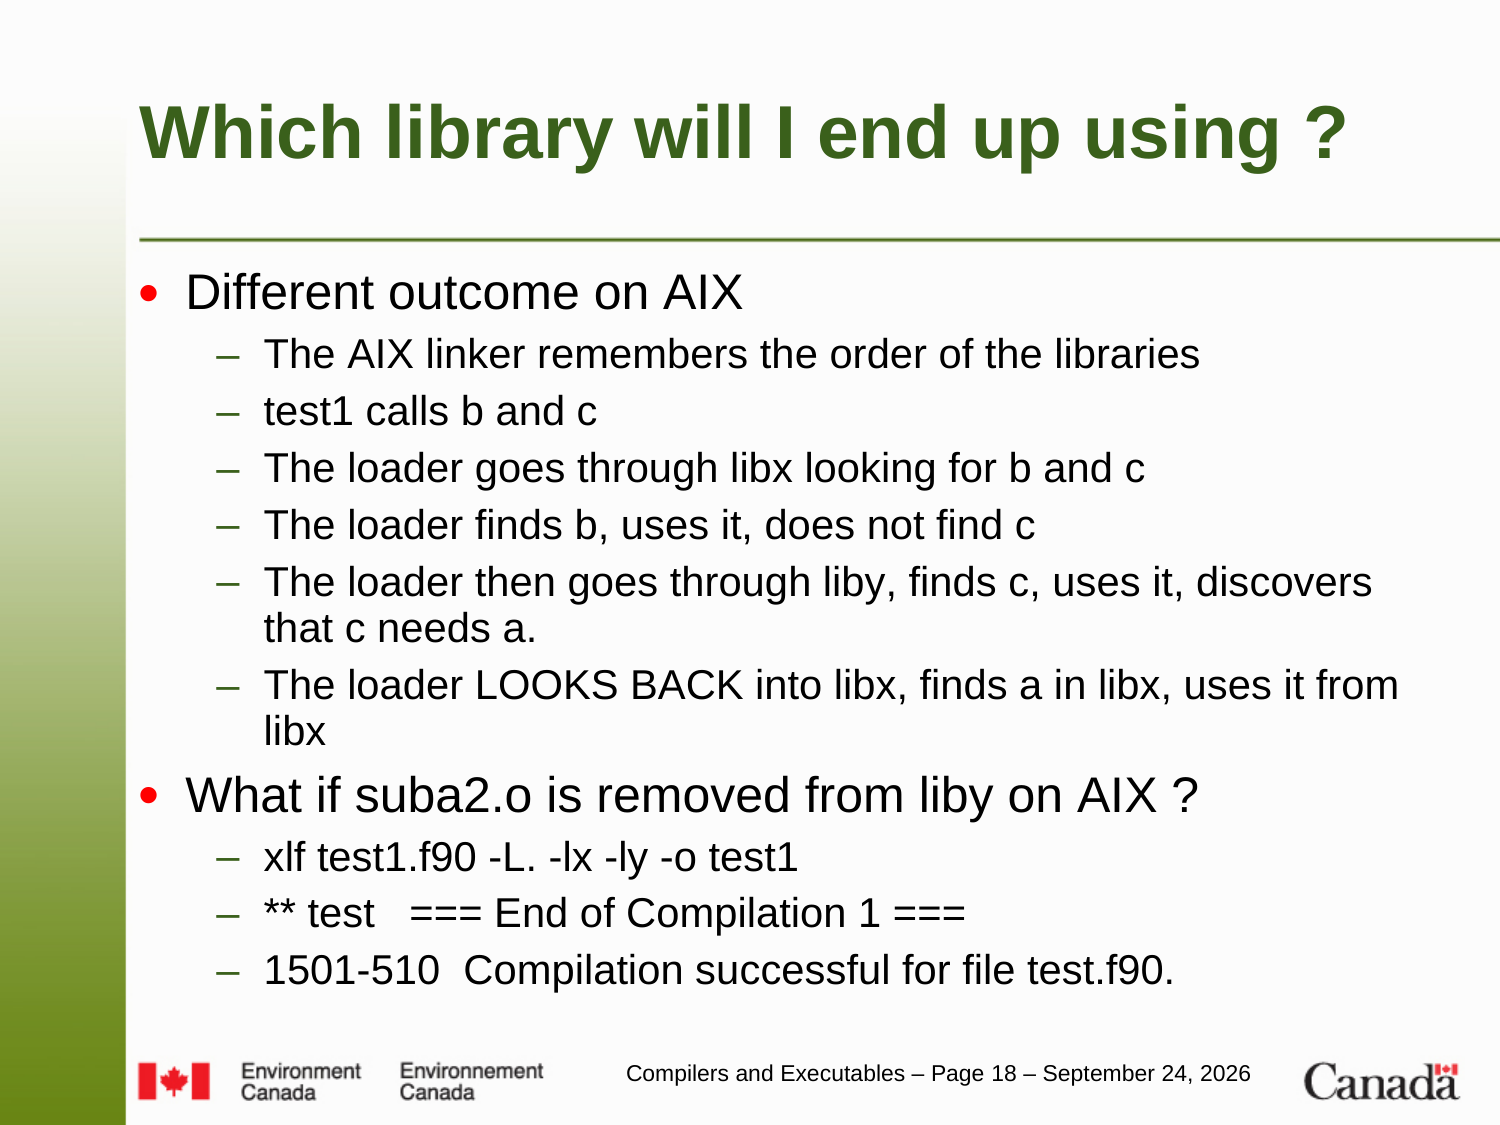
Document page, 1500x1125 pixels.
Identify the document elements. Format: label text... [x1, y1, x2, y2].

picture [0, 0, 1500, 1125]
list Different outcome on AIX The AIX linker remembers the order of the libraries test1 calls b and c The loader goes through libx looking for b and c The loader finds b, uses it, does not find c The loader then goes through liby, finds c, uses it, discovers that c needs a. The loader LOOKS BACK into libx, finds a in libx, uses it from libx What if suba2.o is removed from liby on AIX ? xlf test1.f90 -L. -lx -ly -o test1 ** test === End of Compilation 1 === 1501-510 Compilation successful for file test.f90. [123, 257, 1461, 1012]
title Which library will I end up using ? [125, 45, 1463, 221]
